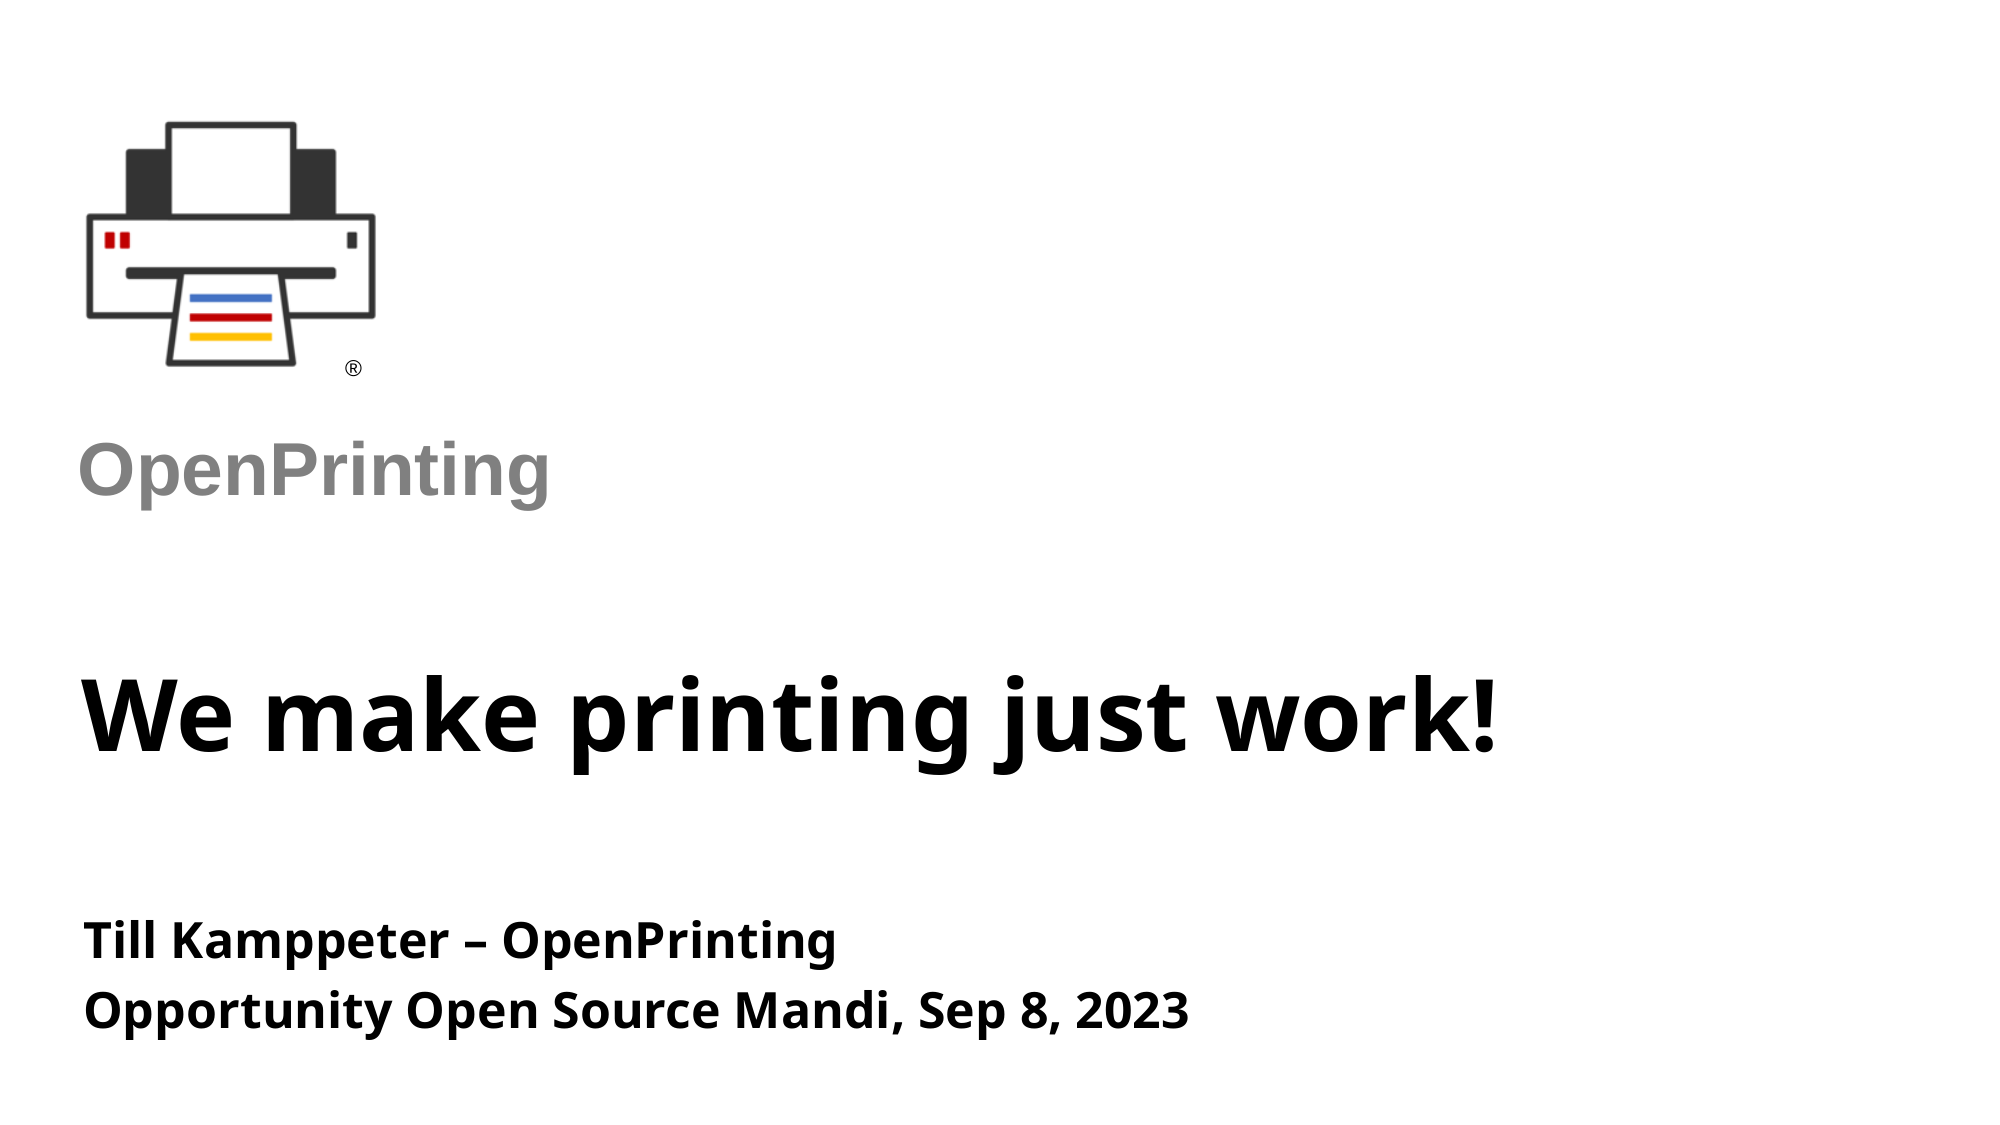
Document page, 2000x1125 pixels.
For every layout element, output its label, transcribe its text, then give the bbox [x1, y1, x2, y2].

title We make printing just work! [75, 522, 1936, 781]
picture [75, 110, 388, 379]
list Till Kamppeter – OpenPrinting Opportunity Open Source Mandi, Sep 8, 2023 [75, 900, 1425, 1063]
